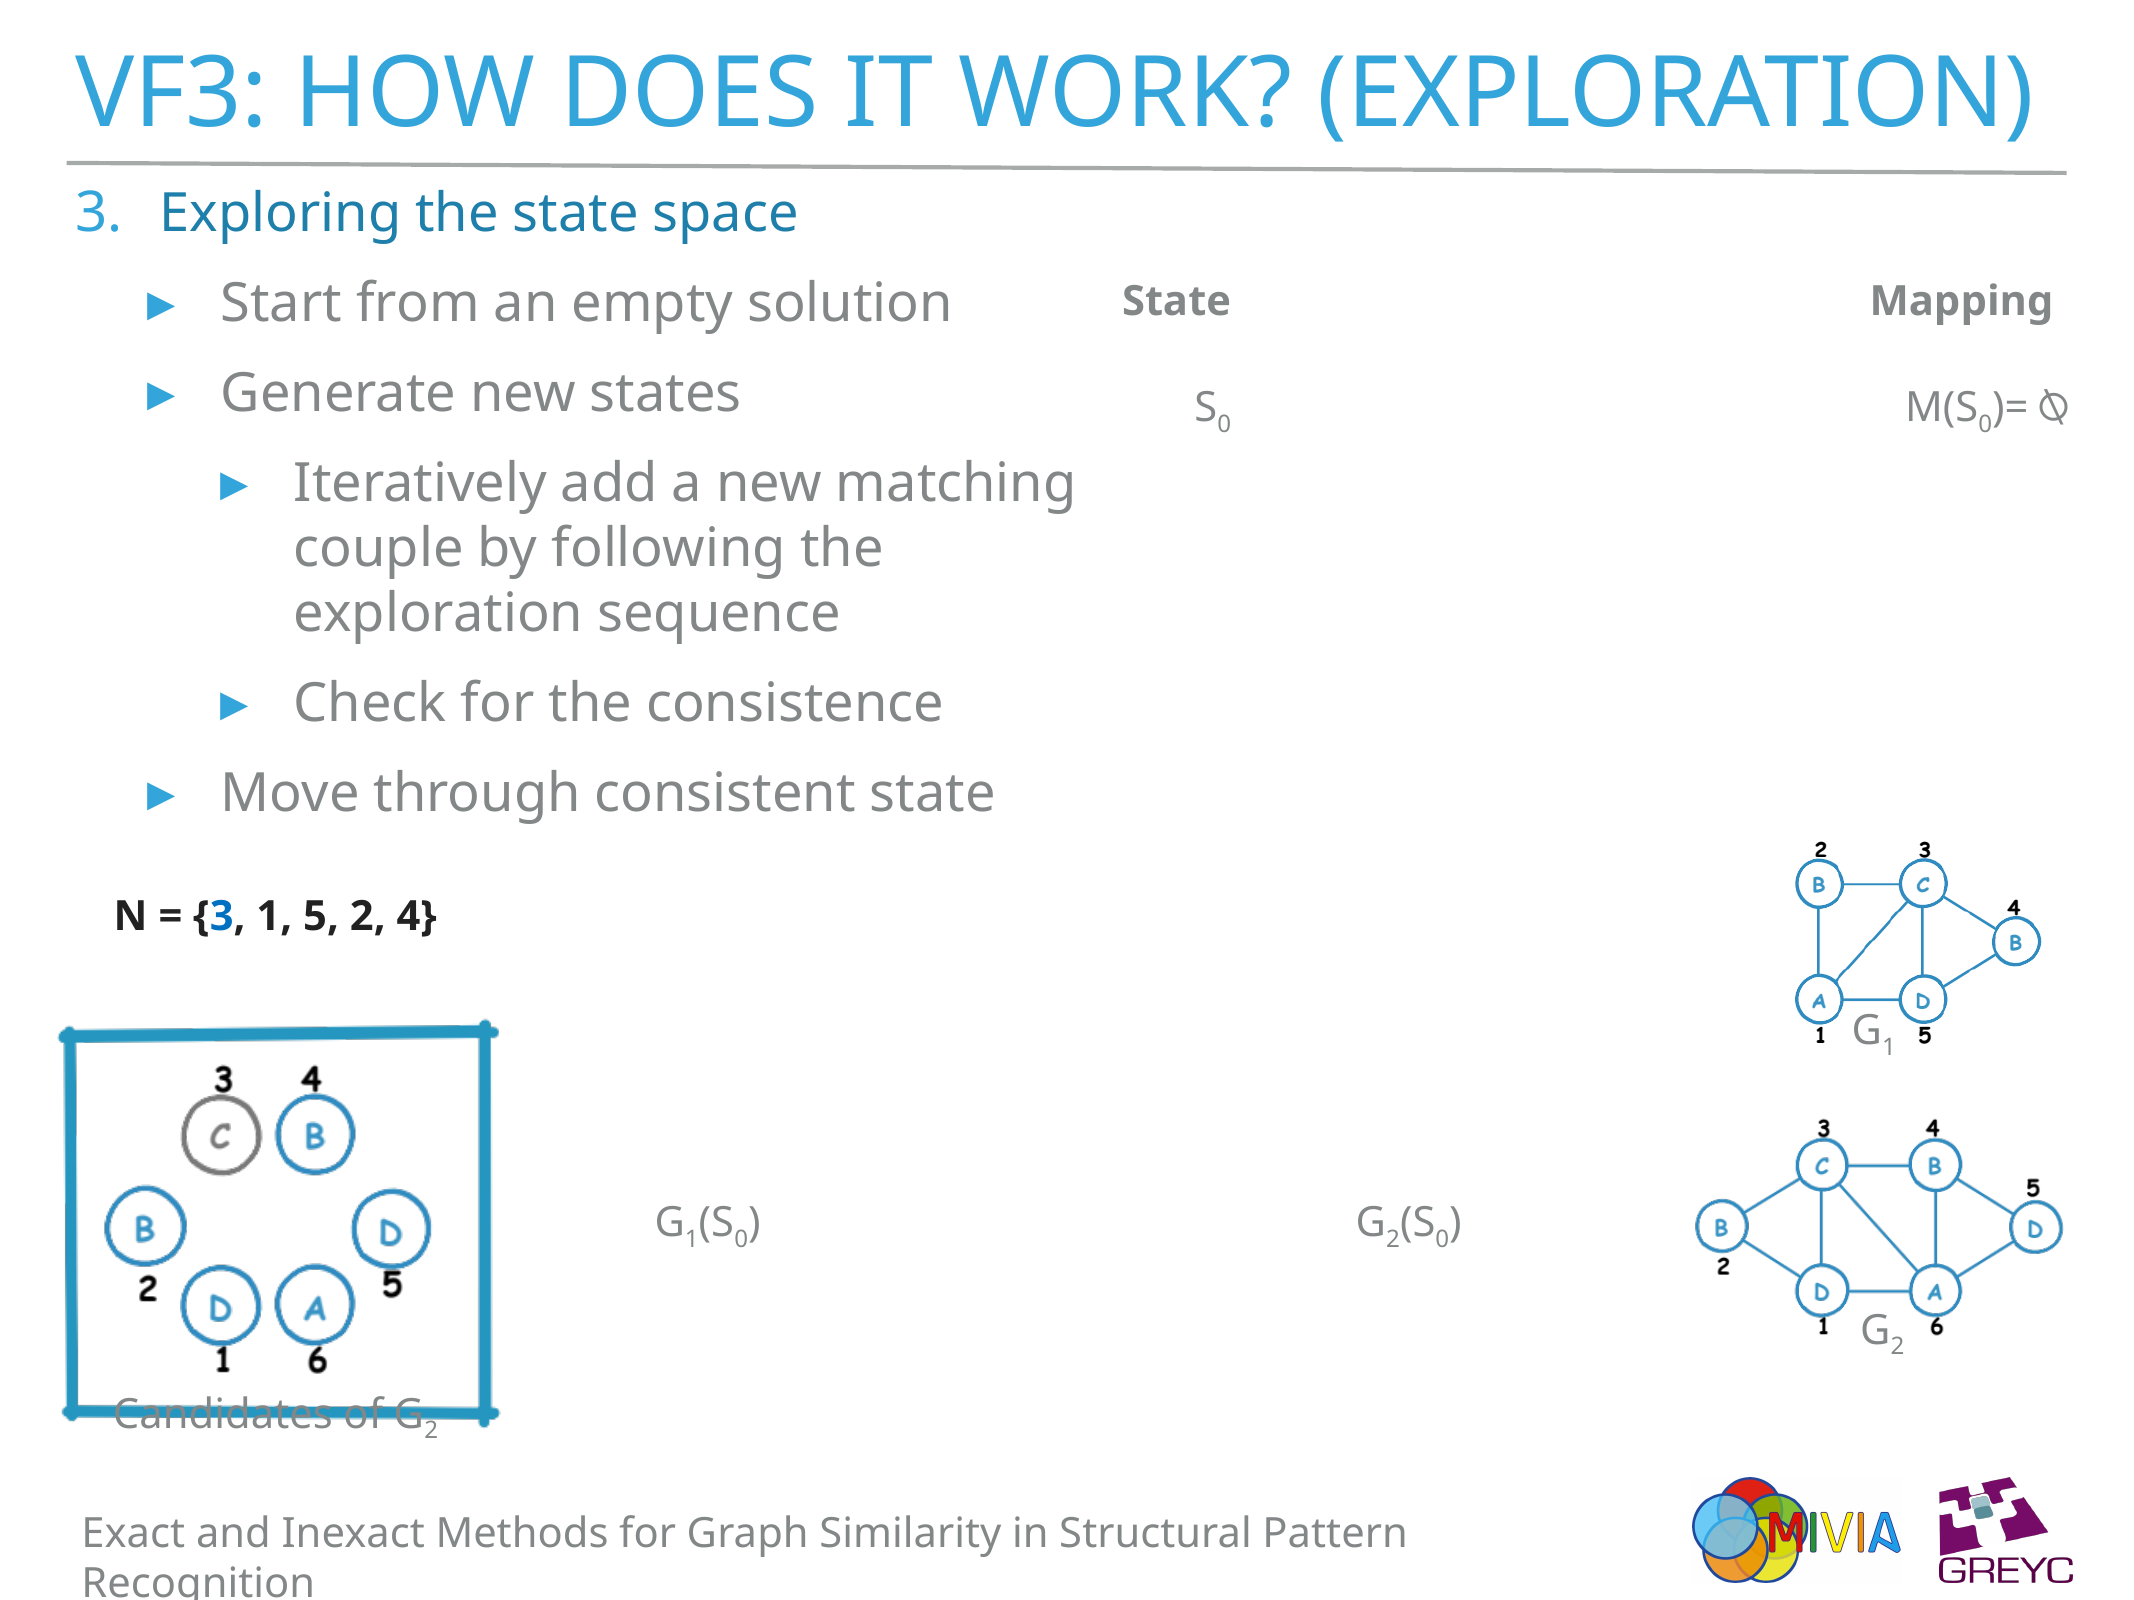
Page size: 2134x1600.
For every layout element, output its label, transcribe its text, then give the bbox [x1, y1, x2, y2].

title VF3: HoW DOES IT WORK? (EXPLORATION) [66, 41, 2046, 161]
table_cell [1246, 516, 2069, 586]
picture [1786, 826, 2046, 1053]
table_cell [1246, 657, 2069, 728]
picture [1692, 1477, 1902, 1583]
table_cell S0 [1099, 375, 1246, 445]
table_cell [1099, 799, 1246, 870]
table_header Mapping [1246, 271, 2069, 375]
text_box N = {3, 1, 5, 2, 4} [105, 880, 446, 948]
text_box G1 [1843, 994, 1905, 1069]
table_cell [1246, 799, 2069, 870]
table_cell [1246, 586, 2069, 657]
table_cell [1099, 516, 1246, 586]
text_box G1(S0) [646, 1186, 770, 1261]
picture [34, 1002, 518, 1445]
table_cell [1246, 728, 2069, 799]
table_cell [1099, 445, 1246, 516]
text_box G2 [1851, 1294, 1913, 1368]
table_header State [1099, 271, 1246, 375]
table_cell [1099, 728, 1246, 799]
table_cell M(S0)=⍉ [1246, 375, 2069, 445]
text_box Candidates of G2 [104, 1378, 447, 1453]
text_box G2(S0) [1347, 1186, 1471, 1261]
table_cell [1099, 657, 1246, 728]
text_box Exploring the state space Start from an empty solution Generate new states Iteratively add a new matching couple by following the exploration sequence Check for the consistence Move through consistent state [66, 168, 1154, 855]
table_cell [1099, 586, 1246, 657]
picture [1686, 1103, 2069, 1349]
picture [1939, 1477, 2073, 1583]
table_cell [1246, 445, 2069, 516]
